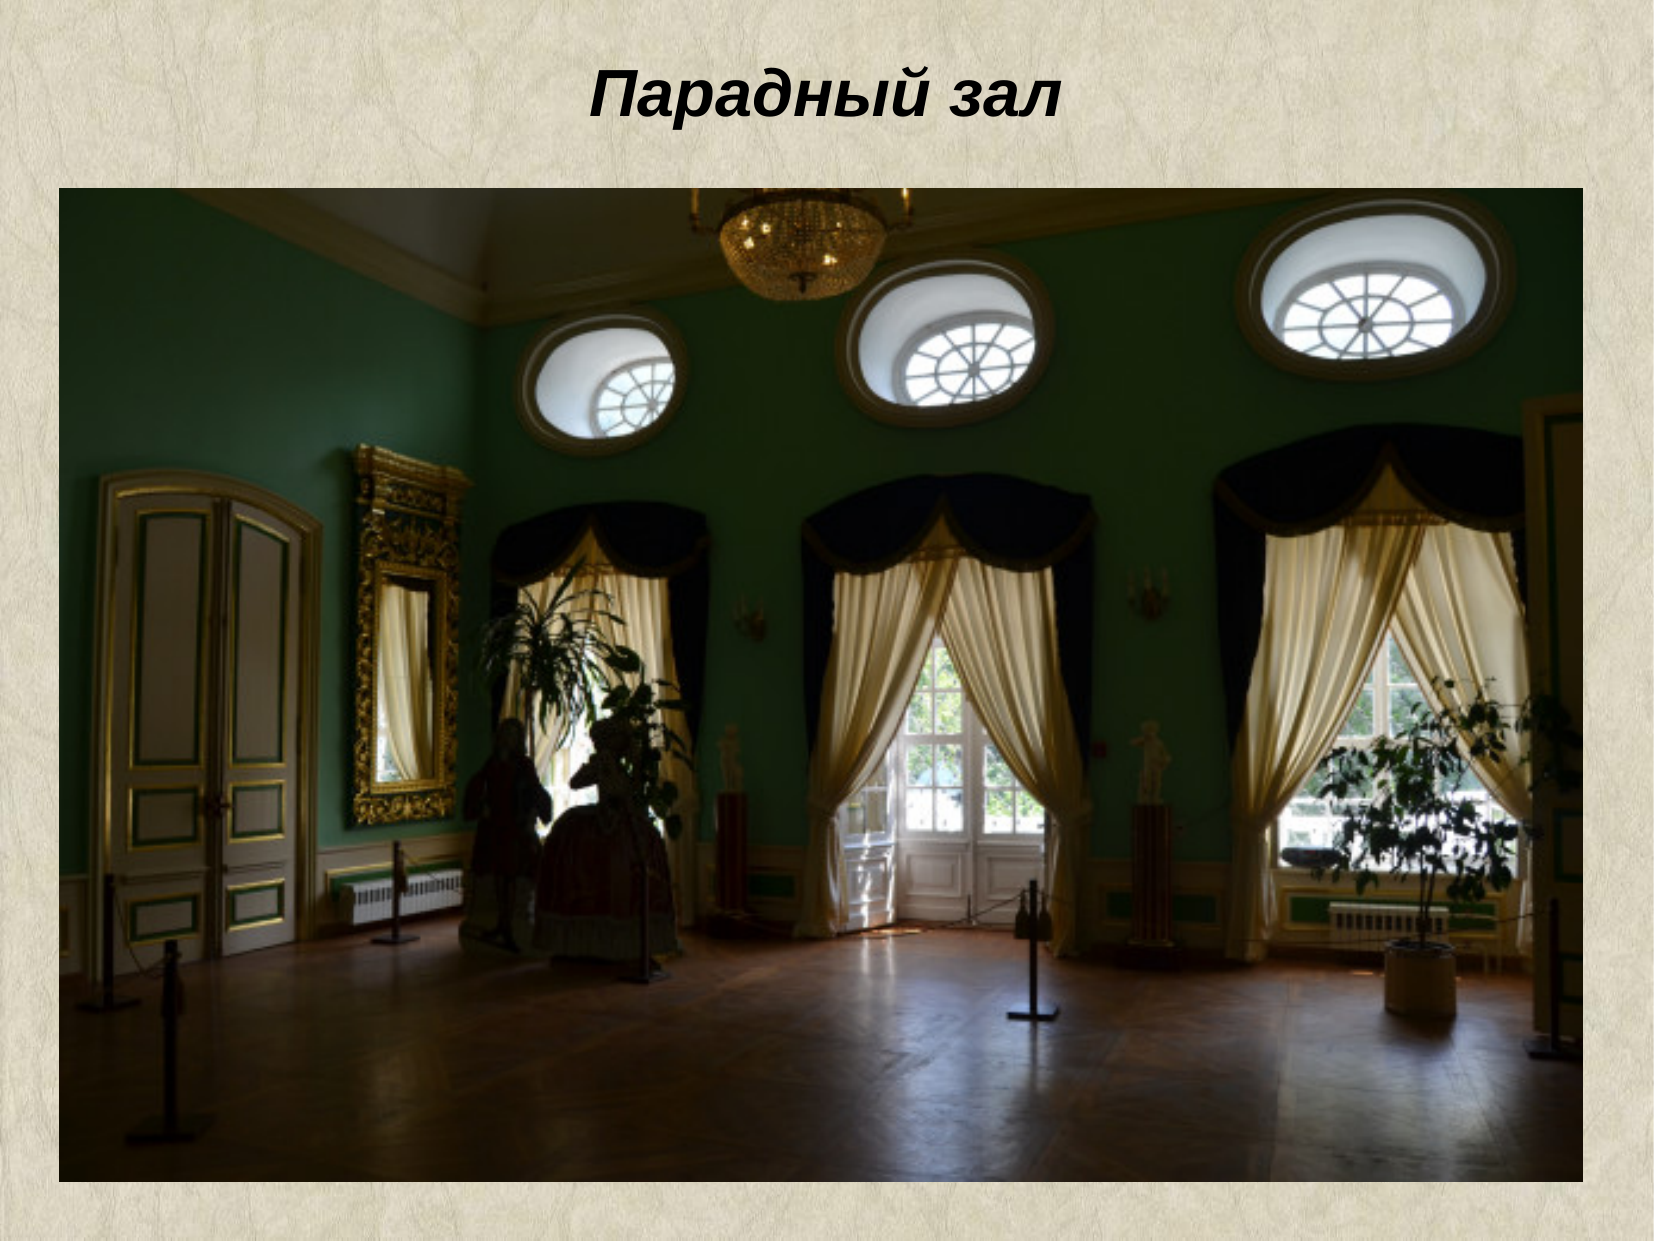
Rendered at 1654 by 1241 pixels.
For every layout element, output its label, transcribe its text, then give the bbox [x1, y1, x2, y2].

title Парадный зал [82, 35, 1571, 152]
picture [0, 0, 1654, 1241]
